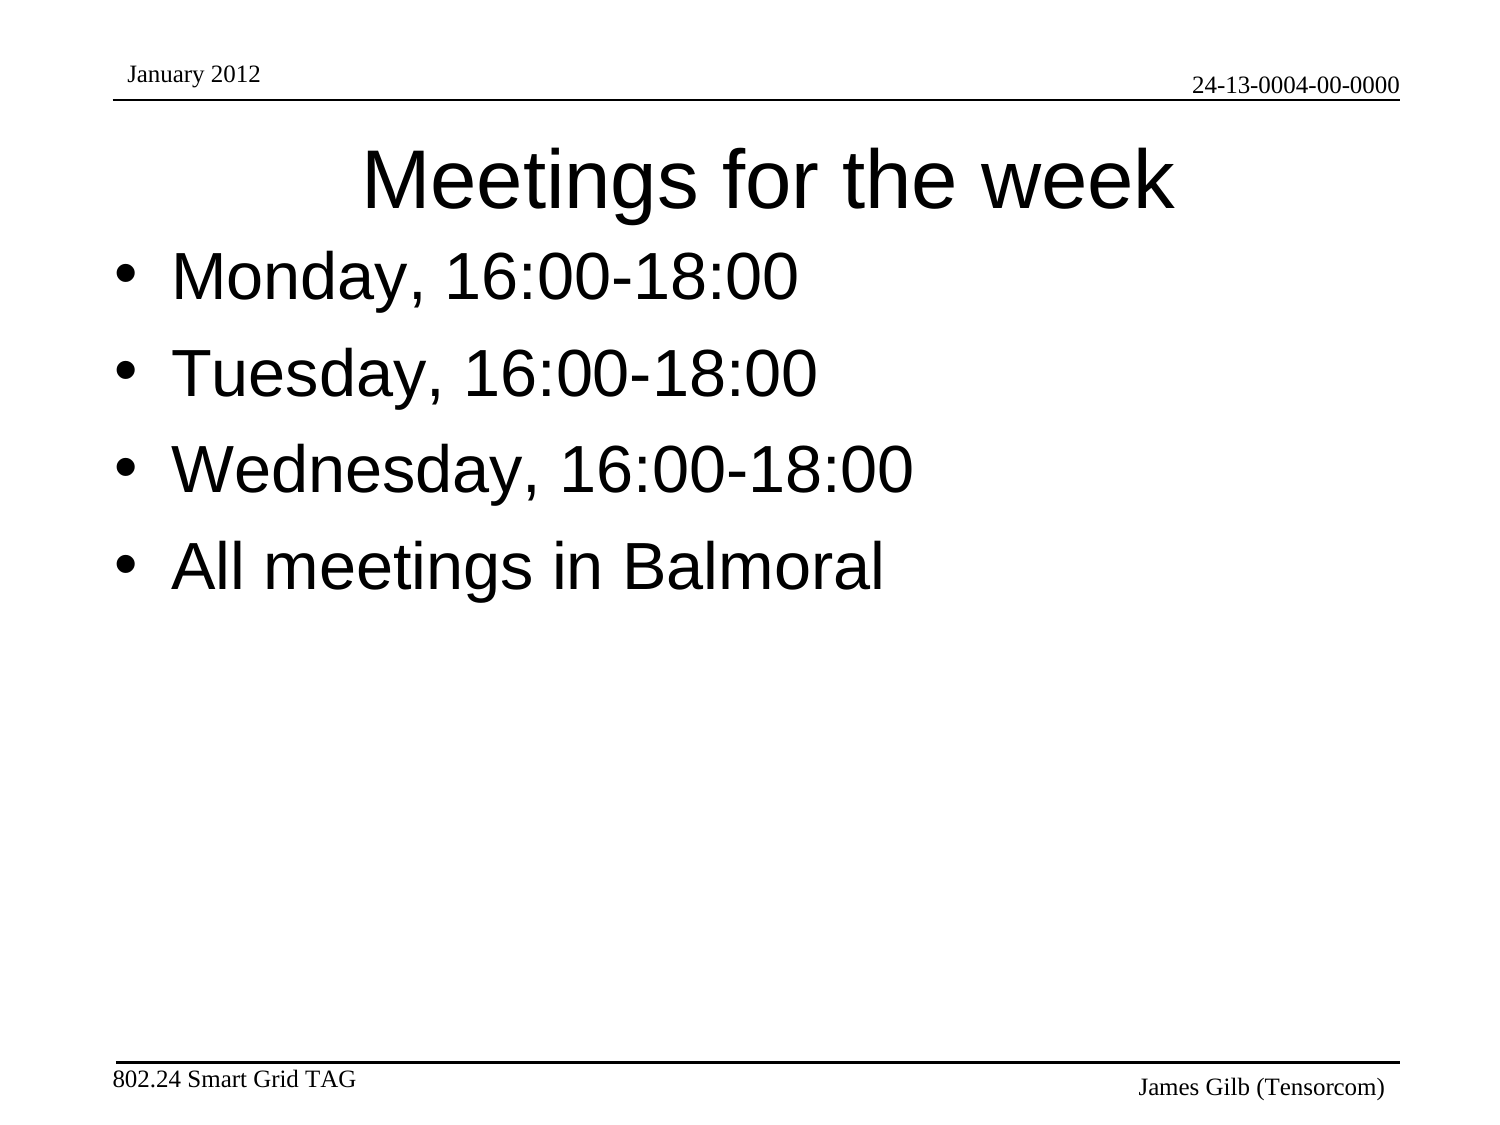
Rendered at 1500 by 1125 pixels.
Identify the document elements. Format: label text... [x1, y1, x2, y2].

title Meetings for the week [112, 112, 1426, 238]
list Monday, 16:00-18:00 Tuesday, 16:00-18:00 Wednesday, 16:00-18:00 All meetings in Balmoral [99, 224, 1375, 968]
